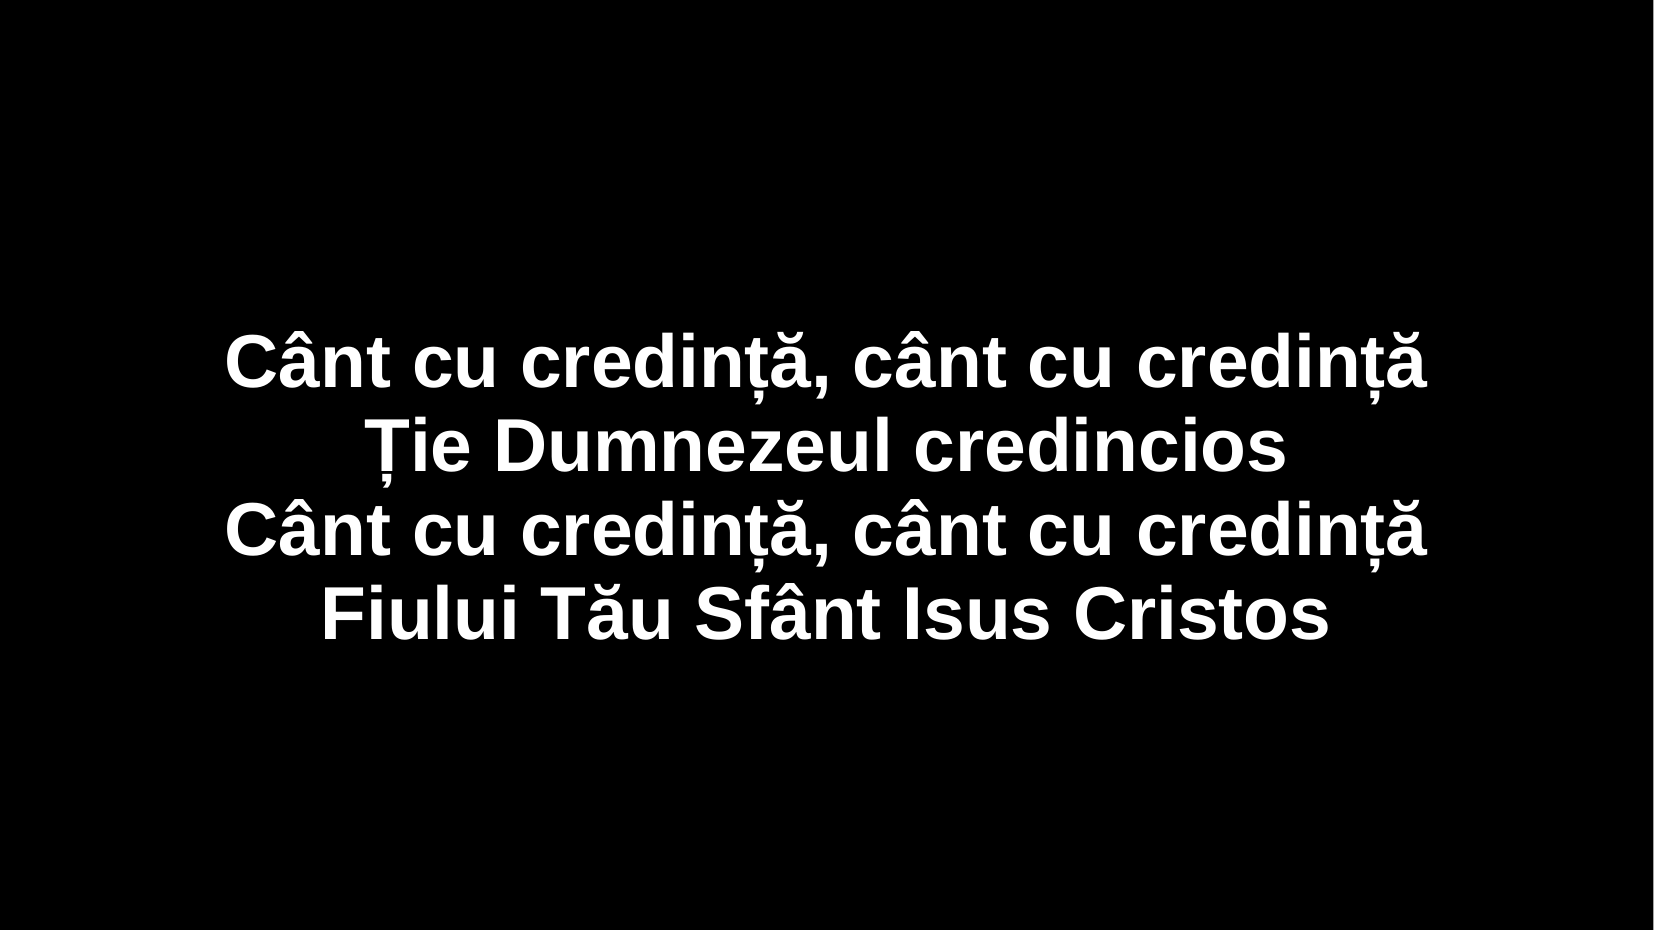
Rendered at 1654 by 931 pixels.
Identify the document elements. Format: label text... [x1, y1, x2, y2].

subtitle Cânt cu credință, cânt cu credință Ție Dumnezeul credincios Cânt cu credință, cânt cu credință Fiului Tău Sfânt Isus Cristos [82, 217, 1571, 757]
